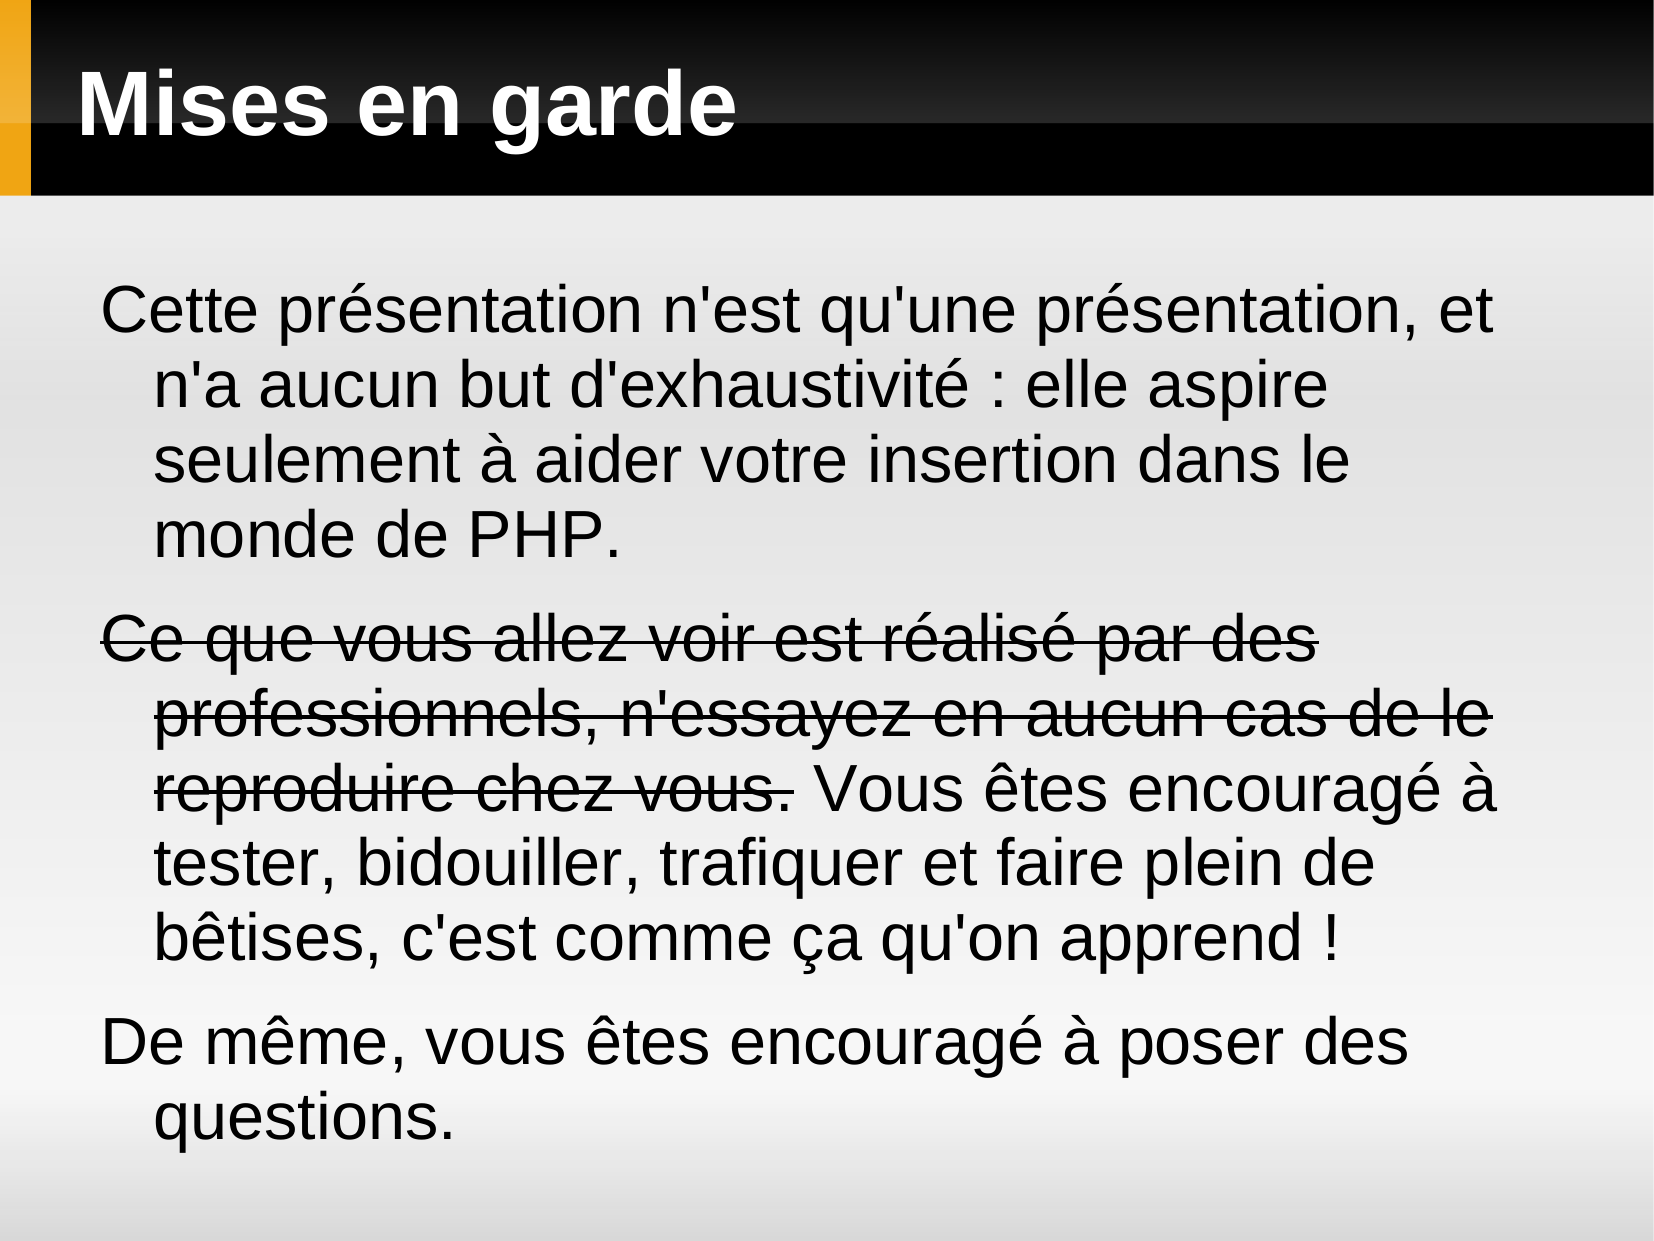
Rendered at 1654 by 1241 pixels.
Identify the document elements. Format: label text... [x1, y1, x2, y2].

picture [0, 0, 1654, 1241]
title Mises en garde [76, 7, 1565, 200]
list Cette présentation n'est qu'une présentation, et n'a aucun but d'exhaustivité : elle aspire seulement à aider votre insertion dans le monde de PHP. Ce que vous allez voir est réalisé par des professionnels, n'essayez en aucun cas de le reproduire chez vous. Vous êtes encouragé à tester, bidouiller, trafiquer et faire plein de bêtises, c'est comme ça qu'on apprend ! De même, vous êtes encouragé à poser des questions. [82, 272, 1571, 1154]
